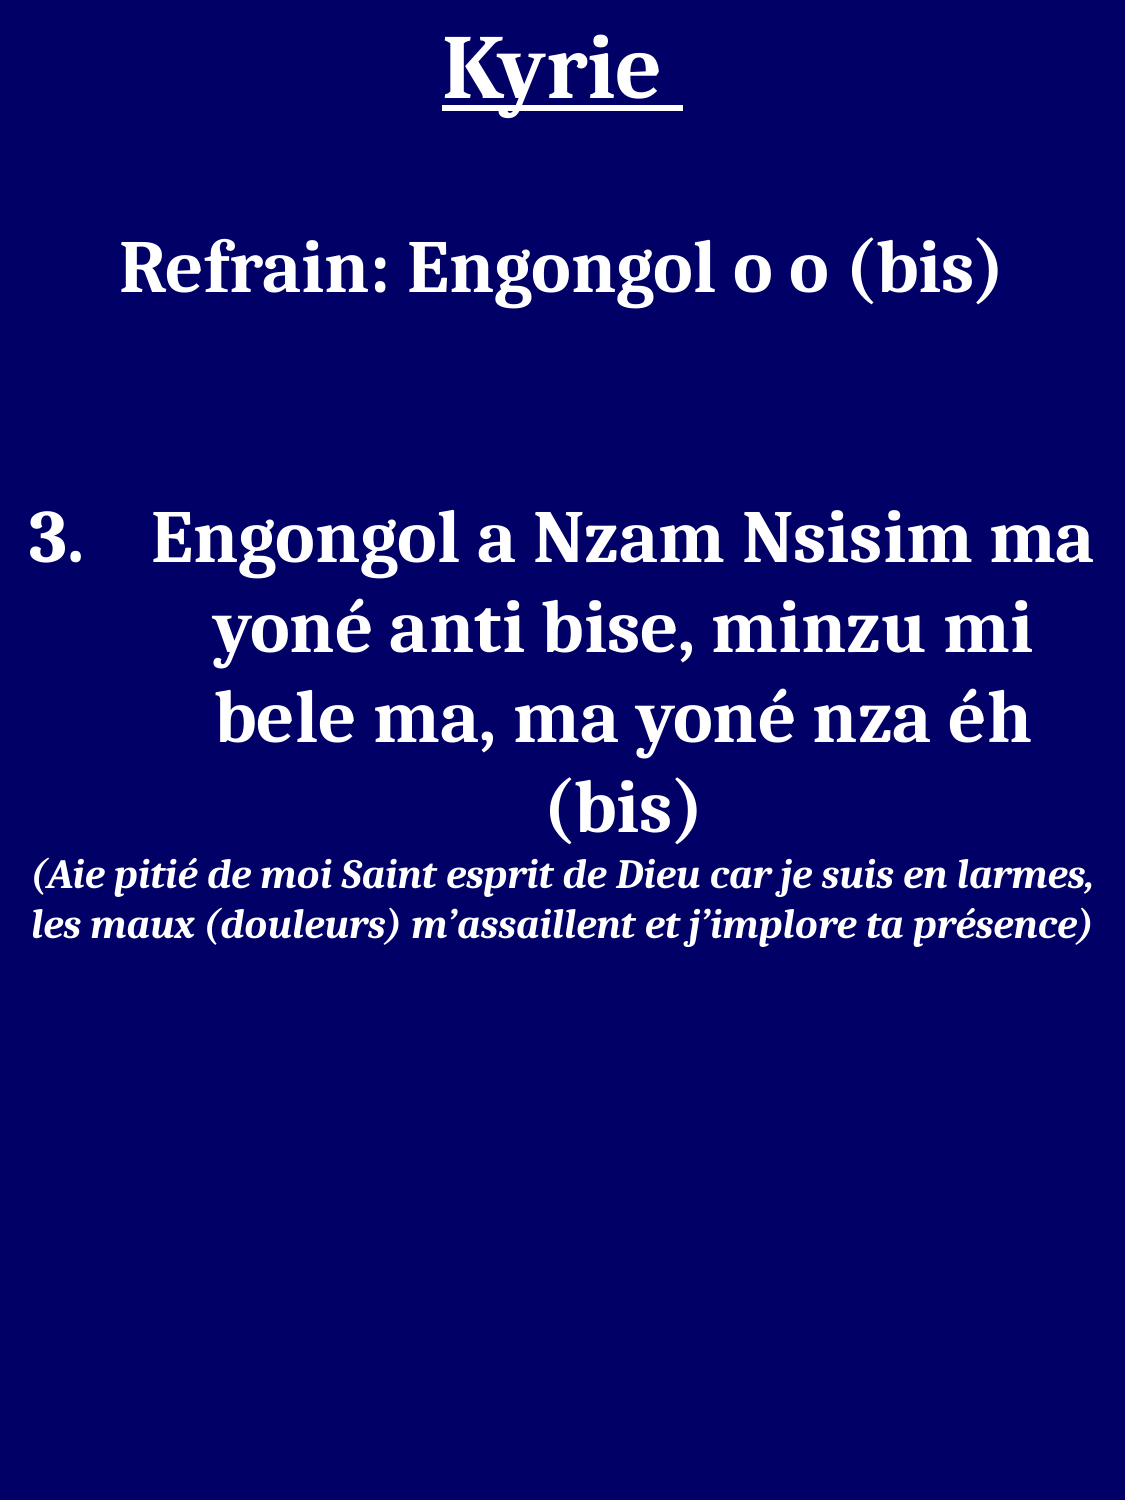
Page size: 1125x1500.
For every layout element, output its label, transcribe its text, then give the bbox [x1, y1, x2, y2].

text_box Kyrie Refrain: Engongol o o (bis) Engongol a Nzam Nsisim ma yoné anti bise, minzu mi bele ma, ma yoné nza éh (bis) (Aie pitié de moi Saint esprit de Dieu car je suis en larmes, les maux (douleurs) m’assaillent et j’implore ta présence) [0, 0, 1125, 1456]
